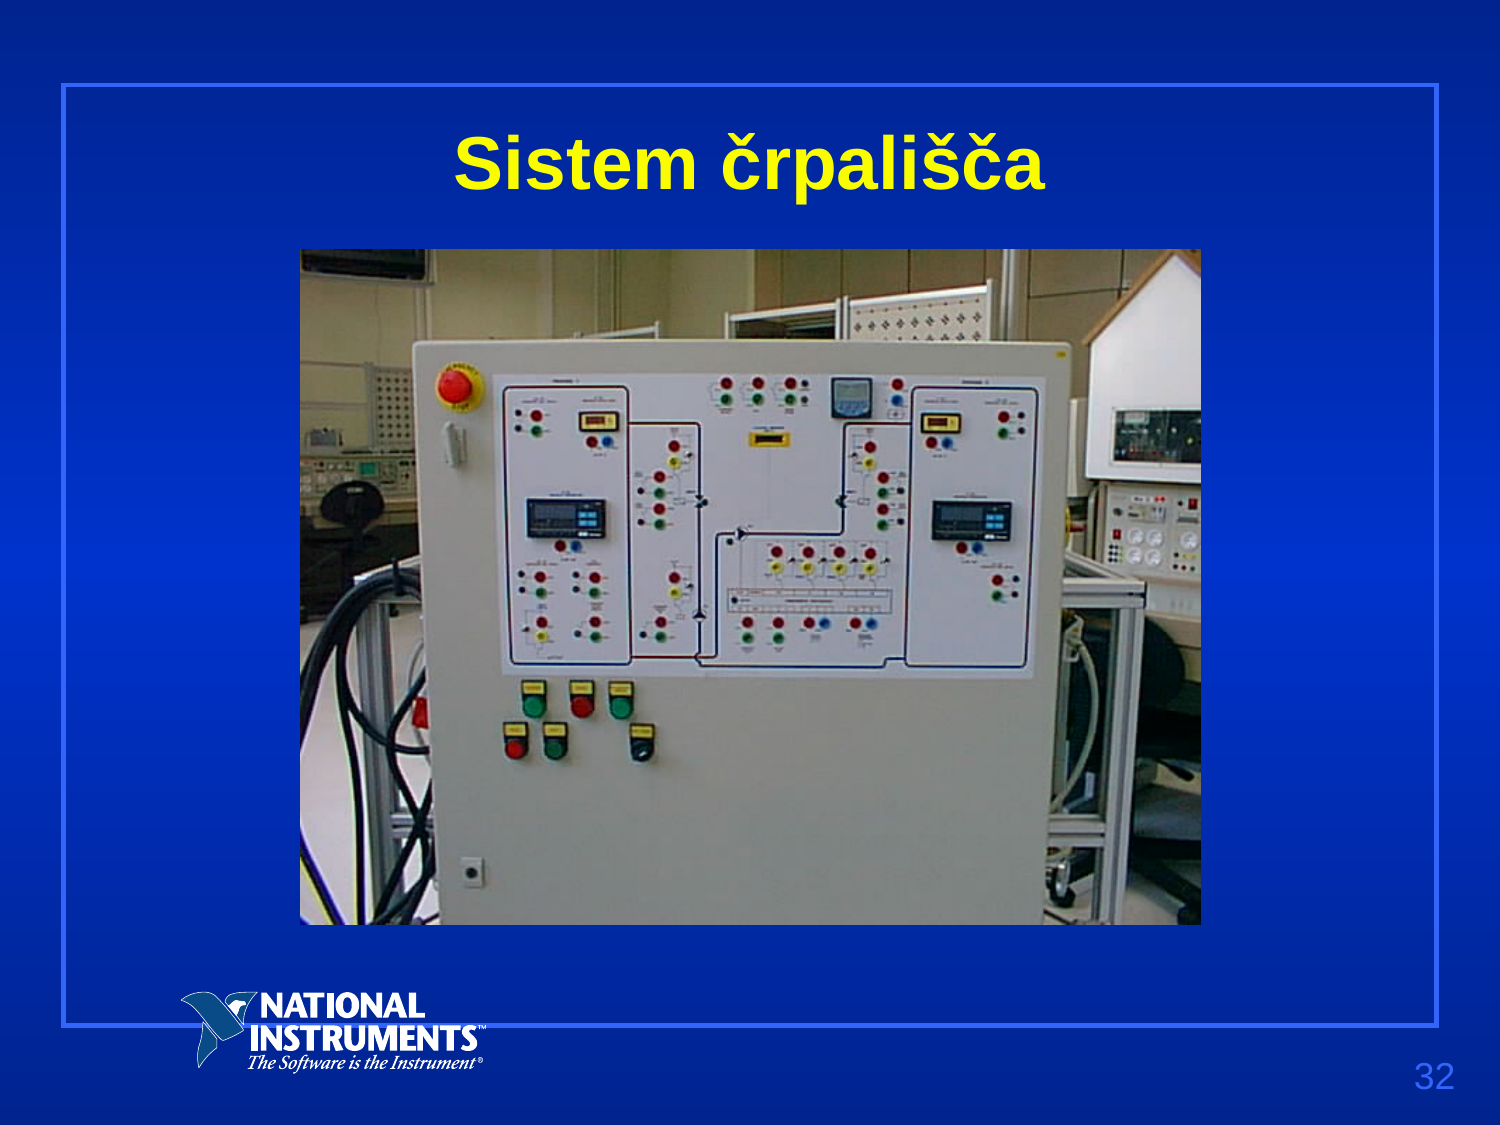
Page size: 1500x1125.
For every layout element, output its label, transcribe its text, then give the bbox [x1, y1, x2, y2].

chart [300, 249, 1201, 925]
title Sistem črpališča [83, 110, 1417, 210]
